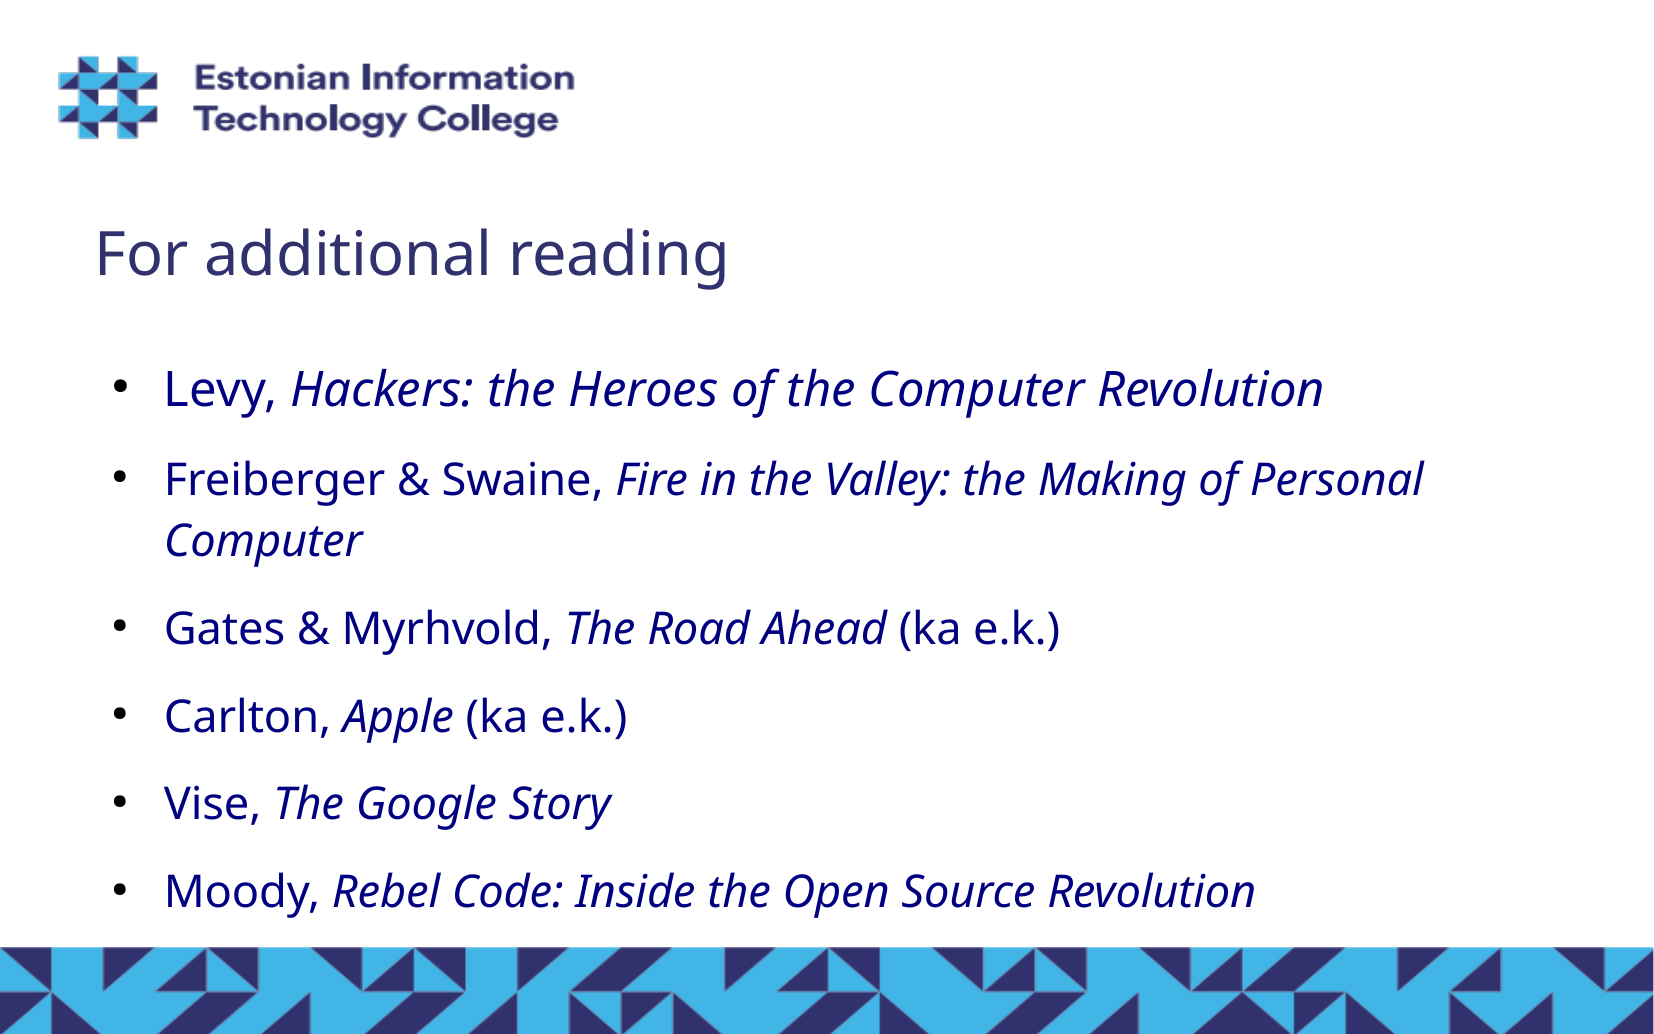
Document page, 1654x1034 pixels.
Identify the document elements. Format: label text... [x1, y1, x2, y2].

list Levy, Hackers: the Heroes of the Computer Revolution Freiberger & Swaine, Fire in the Valley: the Making of Personal Computer Gates & Myrhvold, The Road Ahead (ka e.k.) Carlton, Apple (ka e.k.) Vise, The Google Story Moody, Rebel Code: Inside the Open Source Revolution [94, 354, 1607, 922]
title For additional reading [94, 165, 1231, 338]
